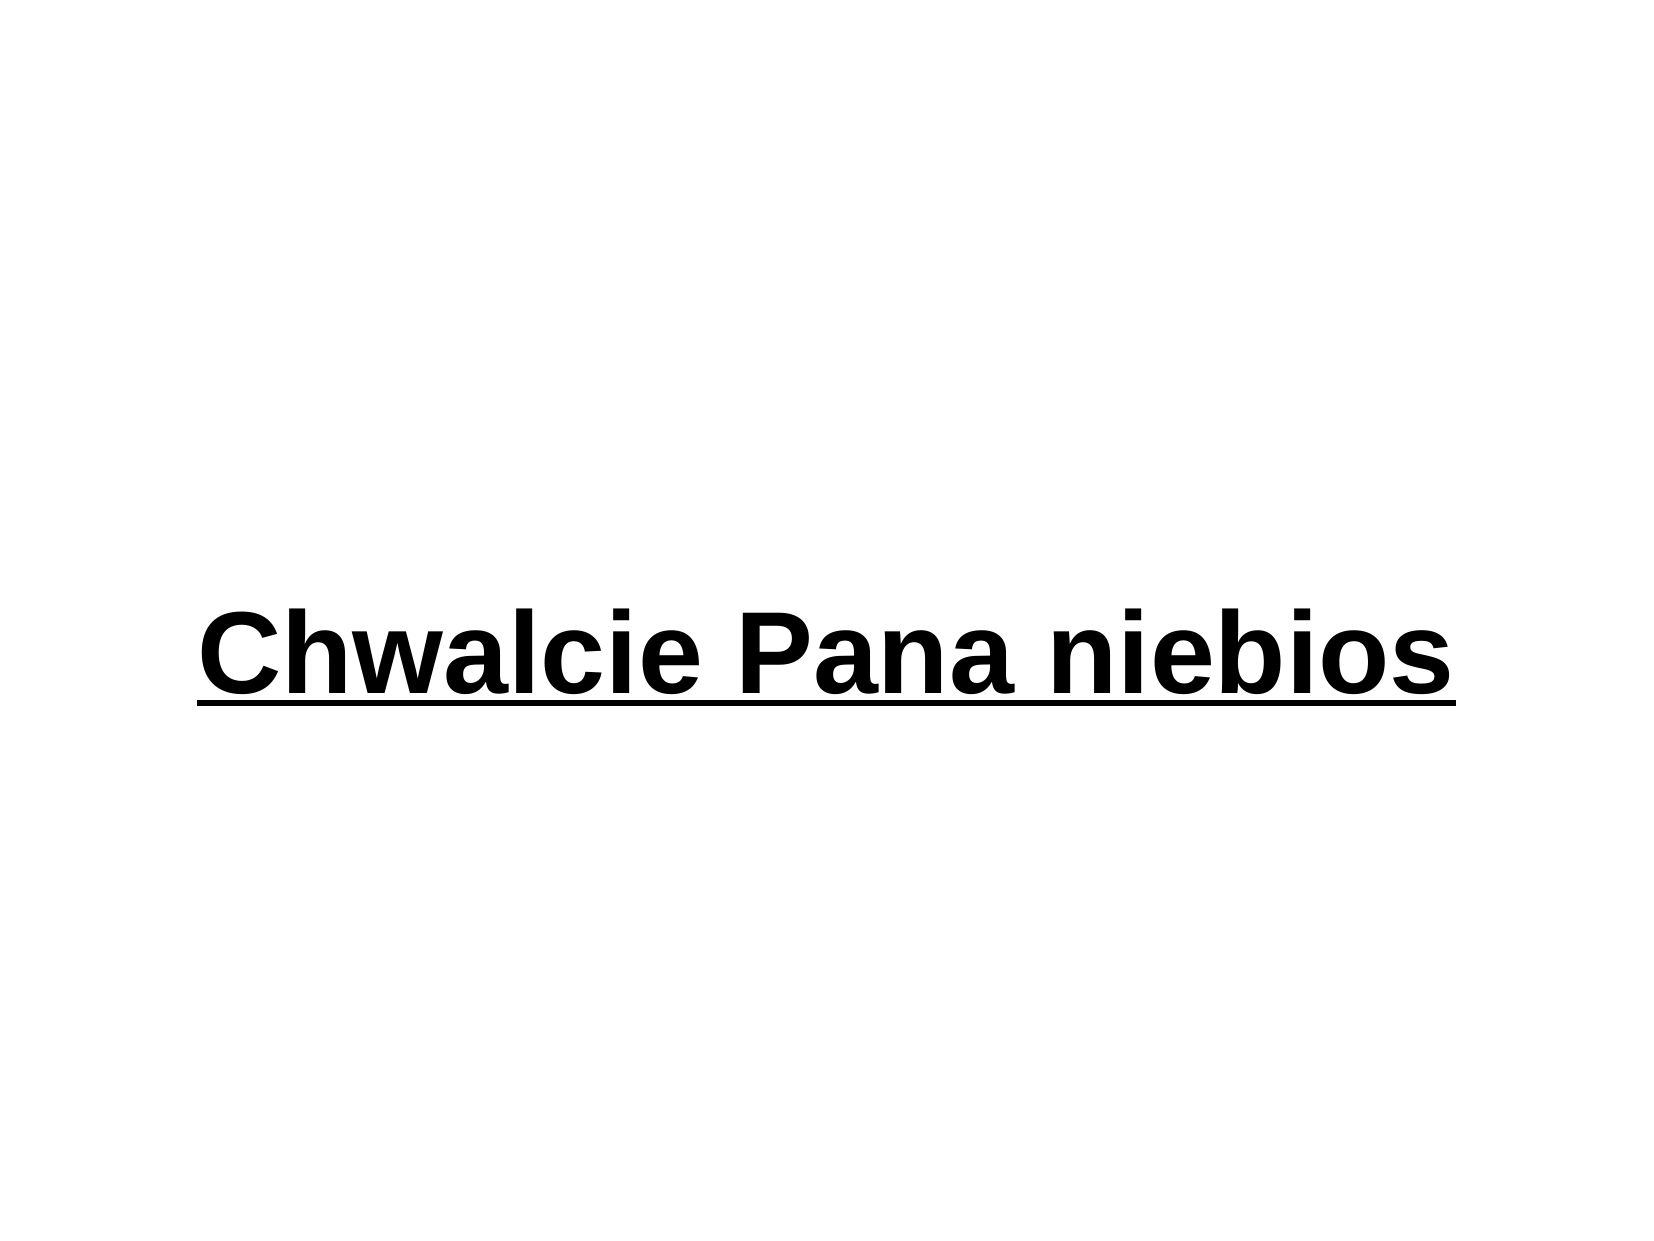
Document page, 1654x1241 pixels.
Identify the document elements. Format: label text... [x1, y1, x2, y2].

subtitle Chwalcie Pana niebios [0, 0, 1654, 1241]
